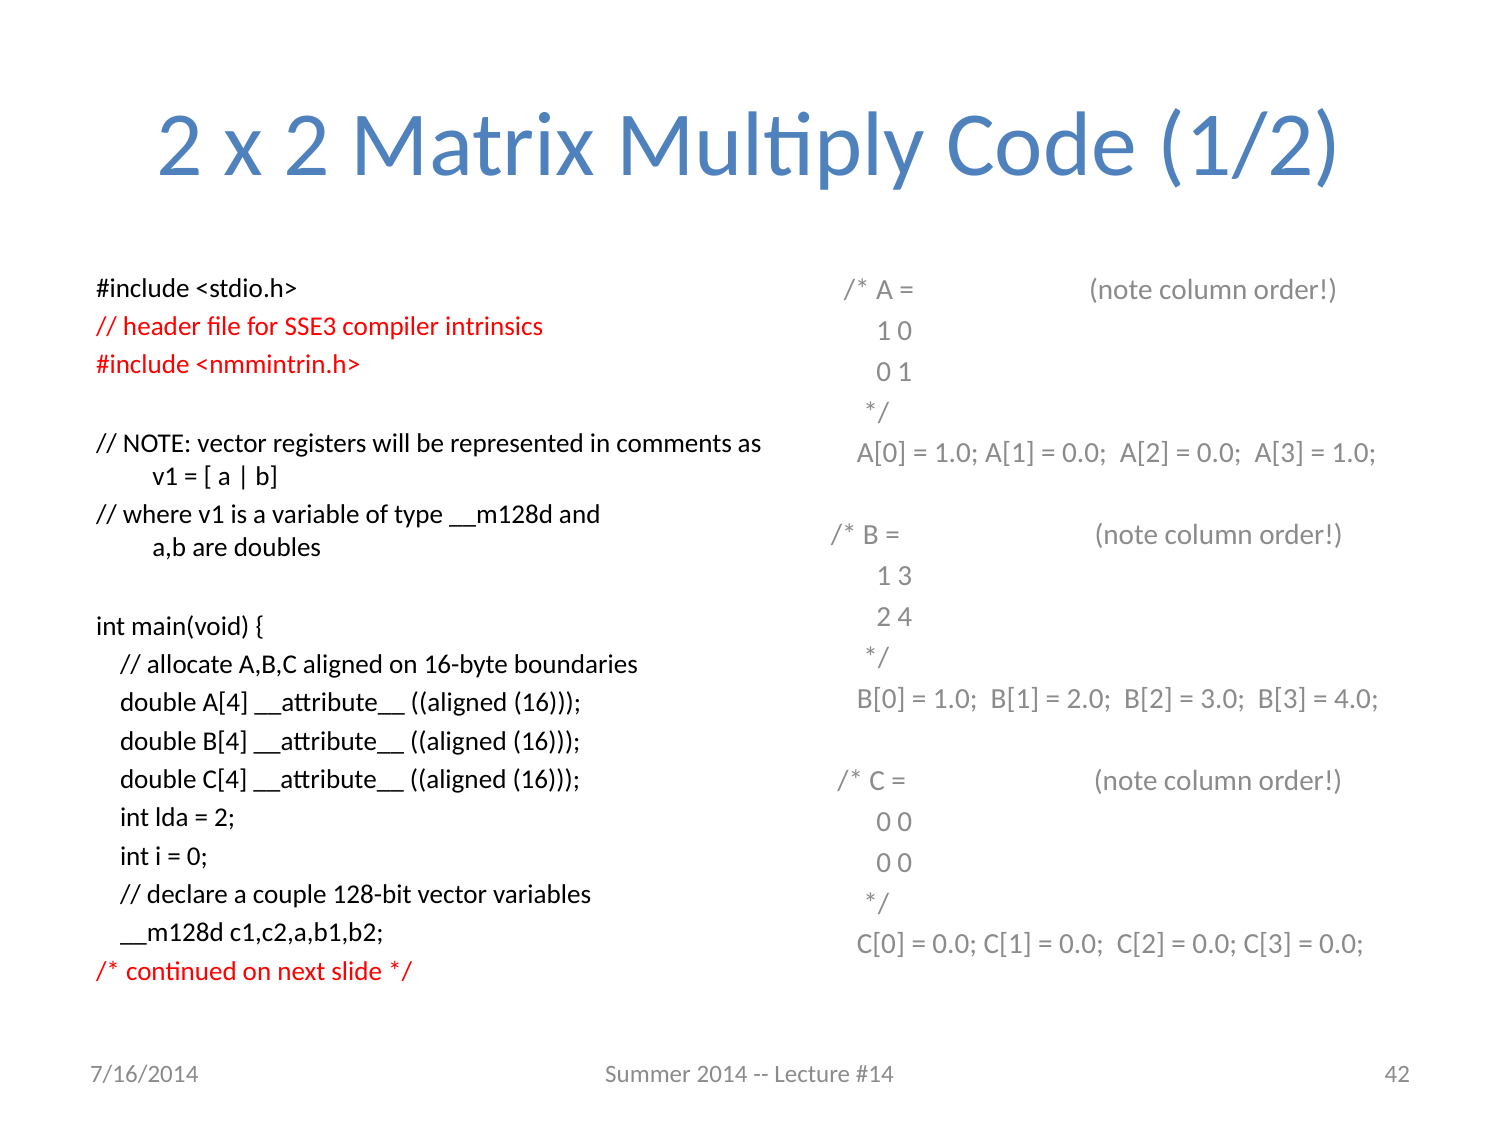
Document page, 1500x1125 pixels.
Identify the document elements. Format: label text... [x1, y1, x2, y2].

list #include <stdio.h> // header file for SSE3 compiler intrinsics #include <nmmintrin.h> // NOTE: vector registers will be represented in comments as v1 = [ a | b] // where v1 is a variable of type __m128d and a,b are doubles int main(void) { // allocate A,B,C aligned on 16-byte boundaries double A[4] __attribute__ ((aligned (16))); double B[4] __attribute__ ((aligned (16))); double C[4] __attribute__ ((aligned (16))); int lda = 2; int i = 0; // declare a couple 128-bit vector variables __m128d c1,c2,a,b1,b2; /* continued on next slide */ [81, 262, 782, 1073]
slide_number <number> [1074, 1042, 1425, 1103]
title 2 x 2 Matrix Multiply Code (1/2) [75, 45, 1425, 233]
slide_number 7/16/2014 [75, 1042, 425, 1103]
footer Summer 2014 -- Lecture #14 [512, 1042, 988, 1103]
list /* A = (note column order!) 1 0 0 1 */ A[0] = 1.0; A[1] = 0.0; A[2] = 0.0; A[3] = 1.0; /* B = (note column order!) 1 3 2 4 */ B[0] = 1.0; B[1] = 2.0; B[2] = 3.0; B[3] = 4.0; /* C = (note column order!) 0 0 0 0 */ C[0] = 0.0; C[1] = 0.0; C[2] = 0.0; C[3] = 0.0; [815, 262, 1479, 1005]
